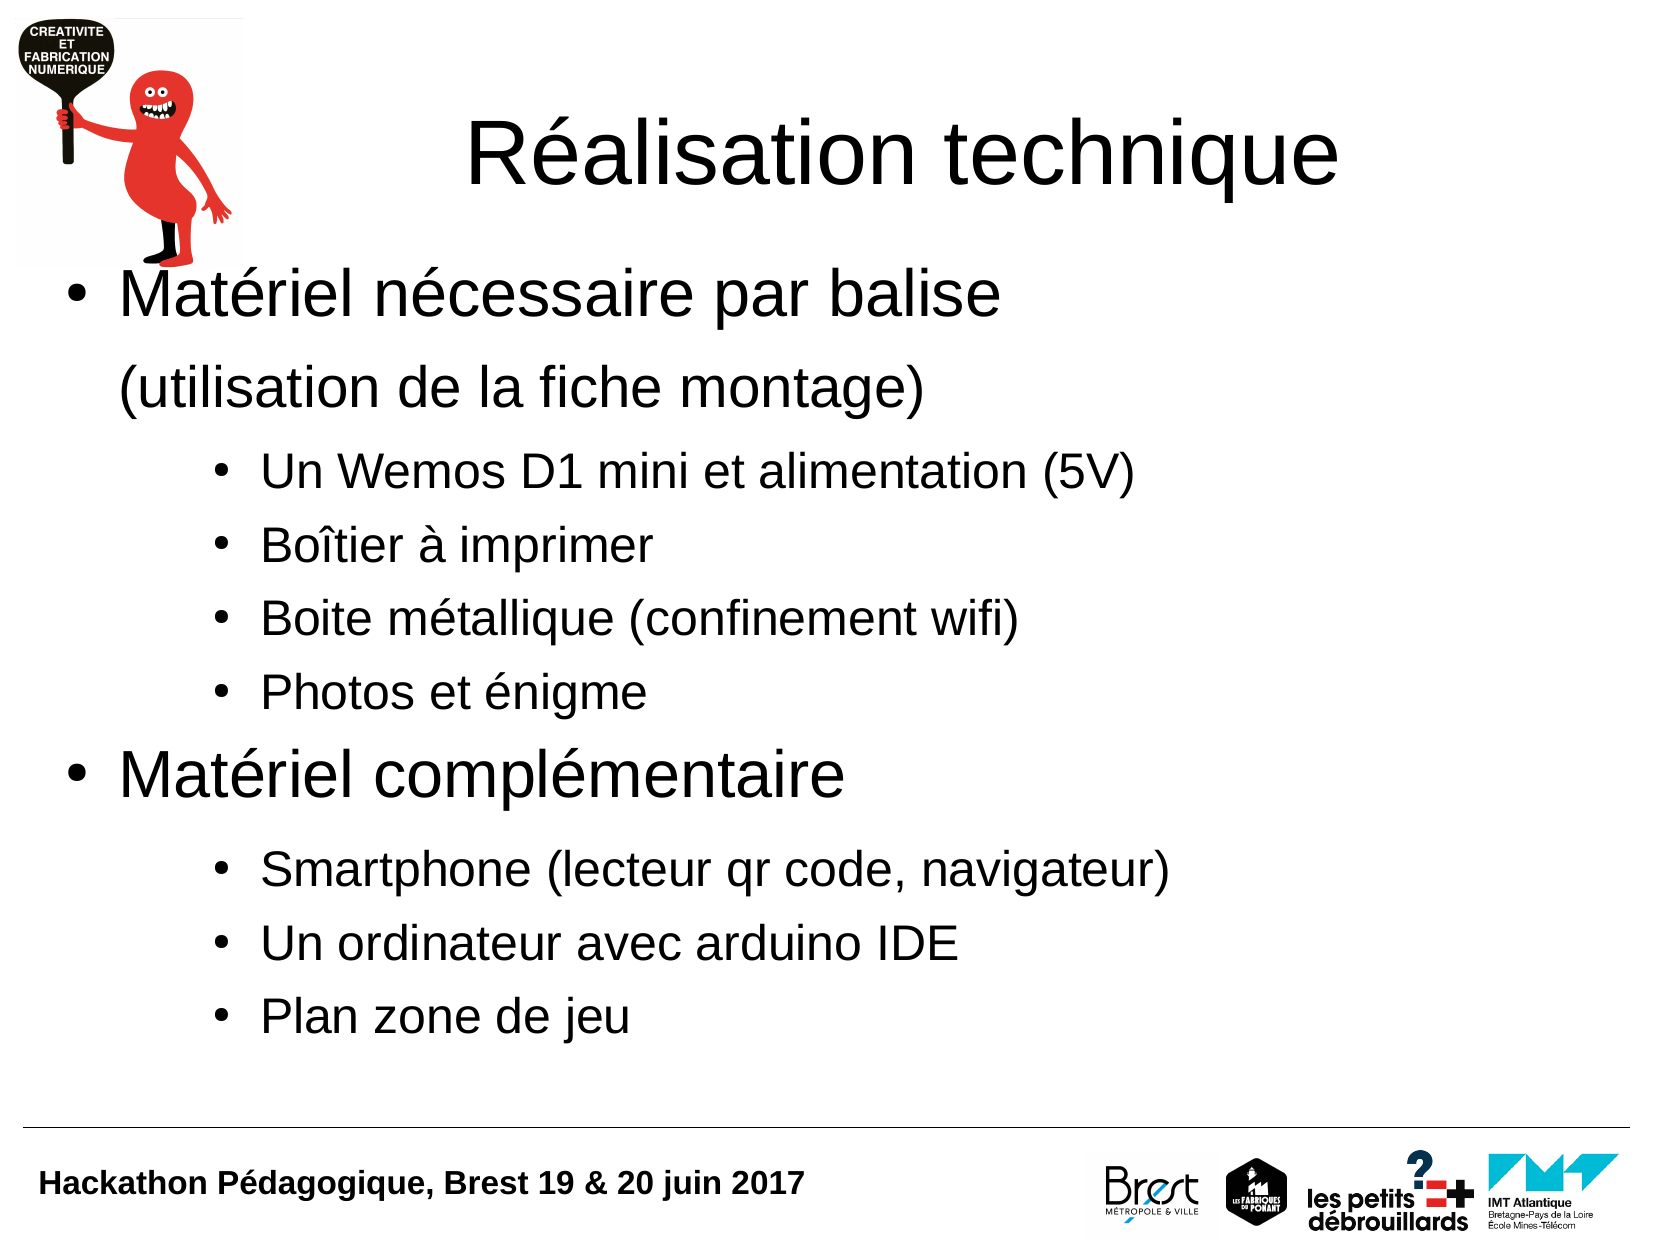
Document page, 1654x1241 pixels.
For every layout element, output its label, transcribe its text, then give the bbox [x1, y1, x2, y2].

picture [1086, 1151, 1218, 1240]
picture [1226, 1158, 1287, 1226]
title Réalisation technique [236, 49, 1571, 257]
picture [15, 18, 243, 269]
picture [1488, 1153, 1619, 1229]
list Matériel nécessaire par balise (utilisation de la fiche montage) Un Wemos D1 mini et alimentation (5V) Boîtier à imprimer Boite métallique (confinement wifi) Photos et énigme Matériel complémentaire Smartphone (lecteur qr code, navigateur) Un ordinateur avec arduino IDE Plan zone de jeu [47, 256, 1536, 1075]
picture [1308, 1150, 1474, 1231]
text_box Hackathon Pédagogique, Brest 19 & 20 juin 2017 [23, 1157, 945, 1211]
